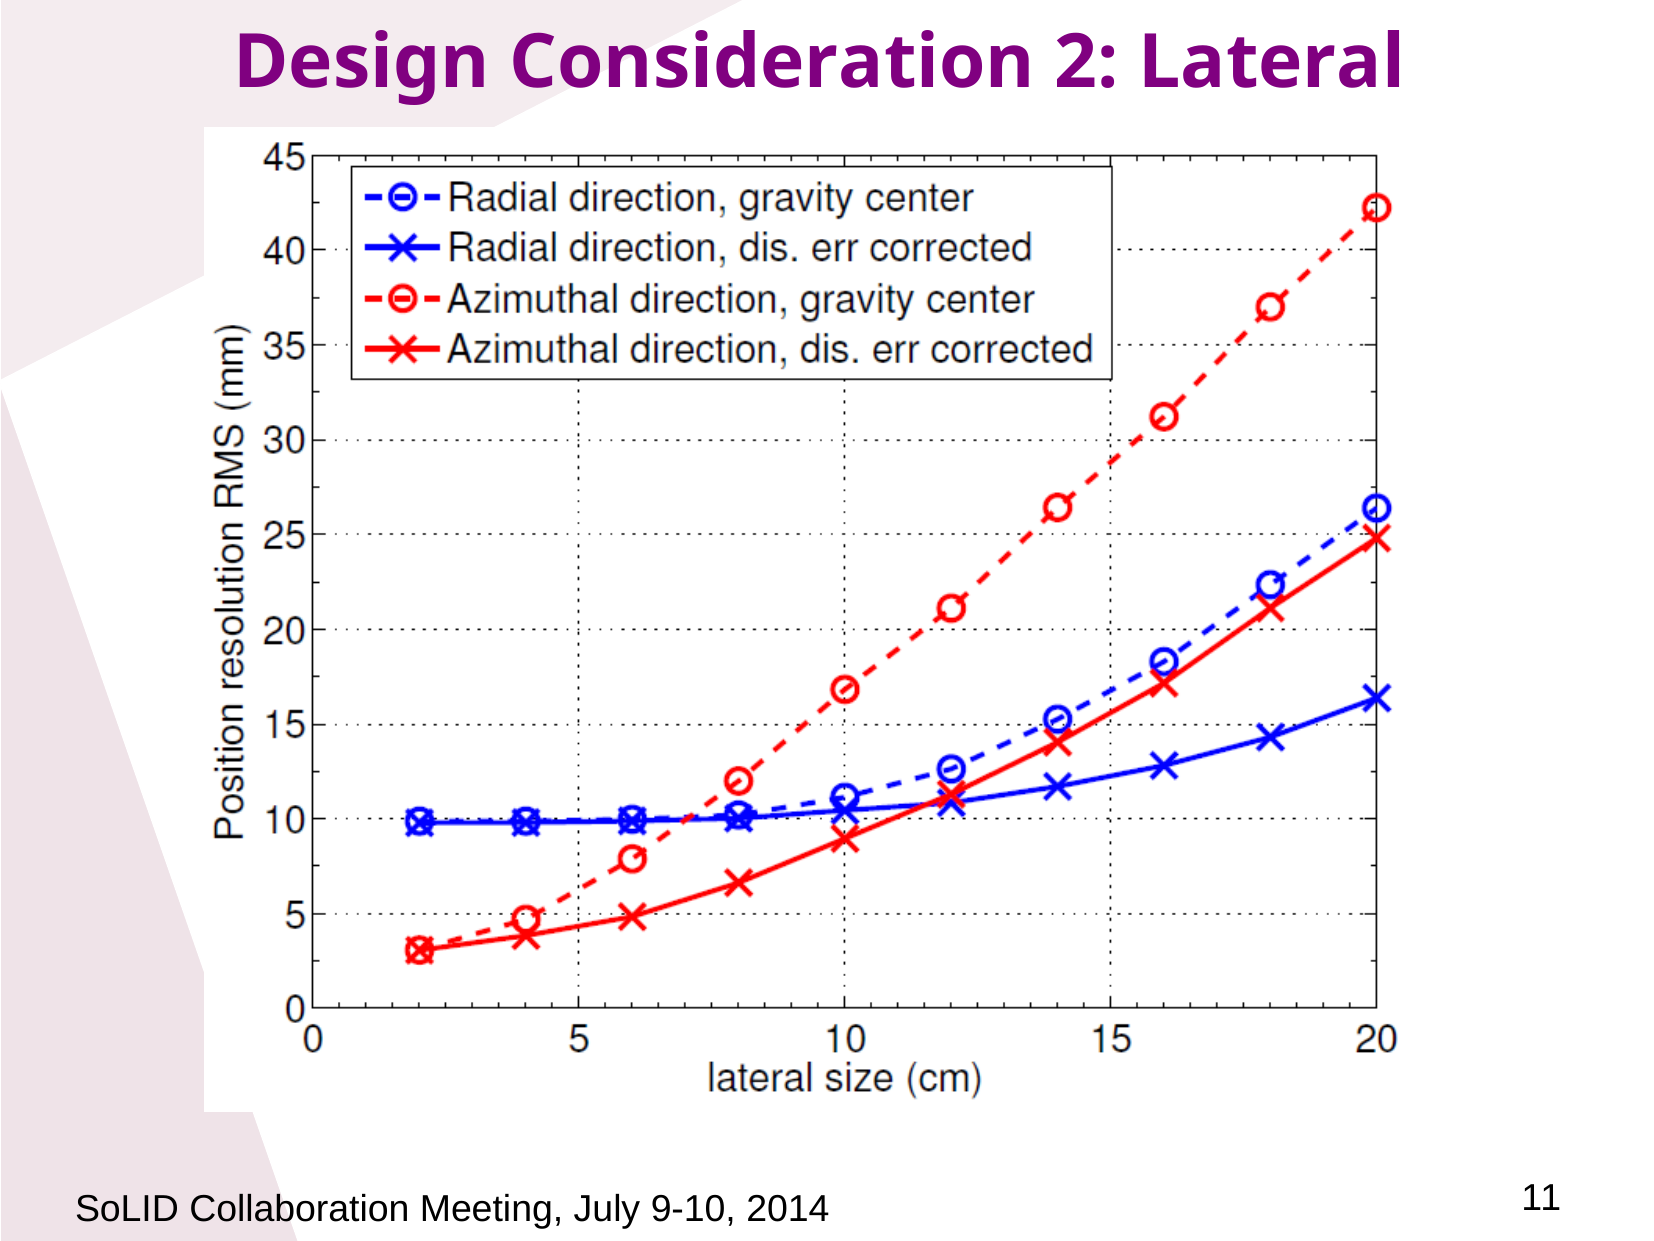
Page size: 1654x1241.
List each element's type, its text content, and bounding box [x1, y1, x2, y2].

title Design Consideration 2: Lateral [68, 13, 1571, 152]
picture [204, 127, 1415, 1112]
